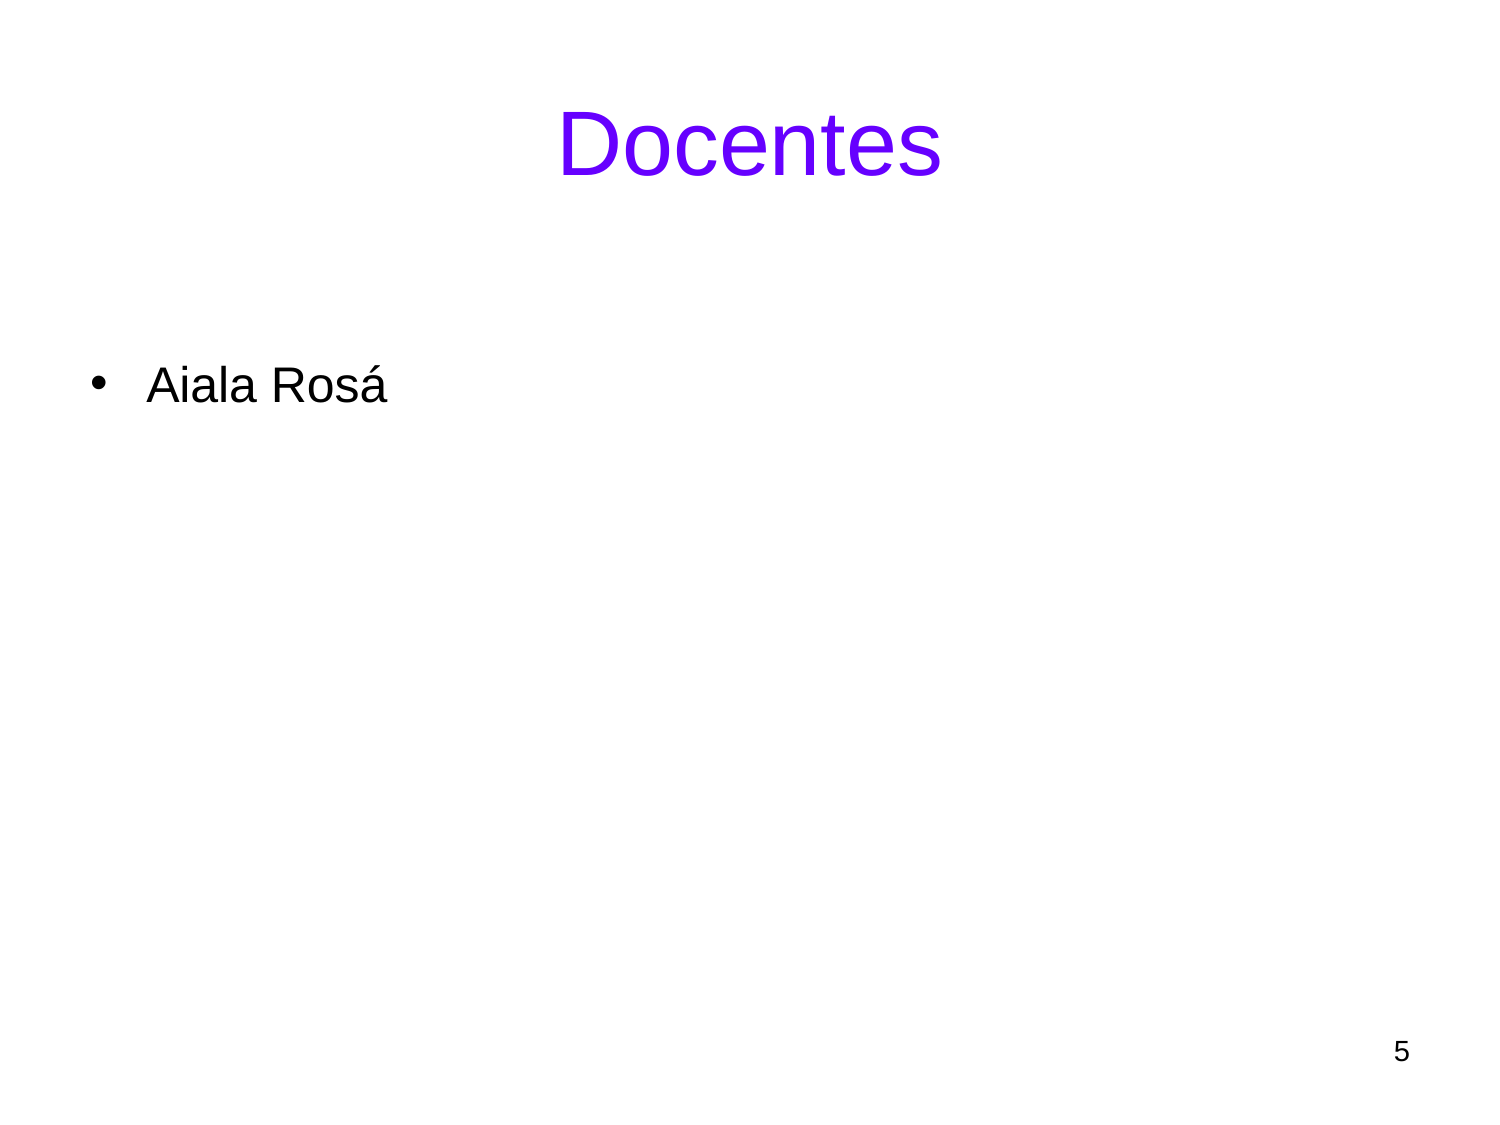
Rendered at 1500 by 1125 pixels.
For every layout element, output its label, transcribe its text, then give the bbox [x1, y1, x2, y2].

list Aiala Rosá [75, 262, 1426, 1005]
text_box <número> [1074, 1024, 1426, 1103]
title Docentes [75, 45, 1426, 233]
